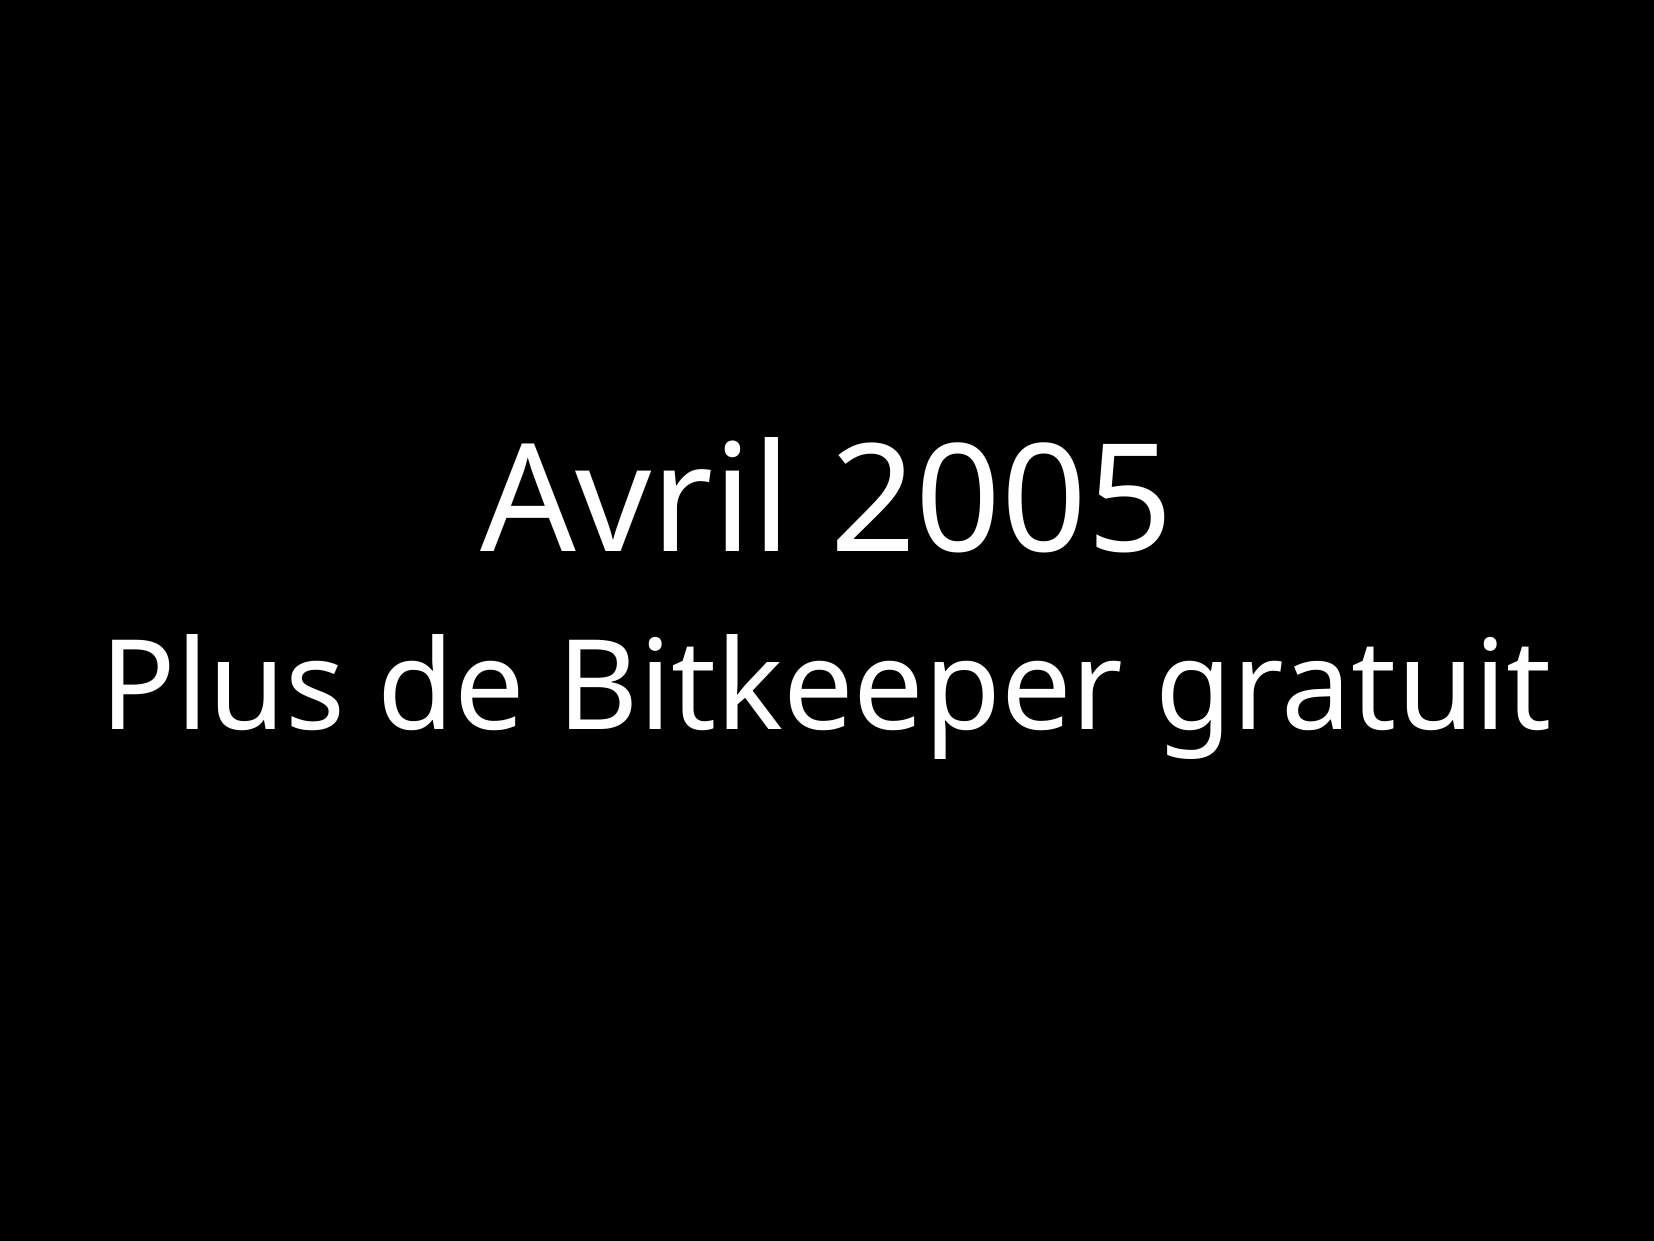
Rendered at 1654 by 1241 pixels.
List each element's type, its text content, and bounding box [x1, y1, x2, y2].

subtitle Avril 2005 Plus de Bitkeeper gratuit [82, 49, 1571, 1109]
